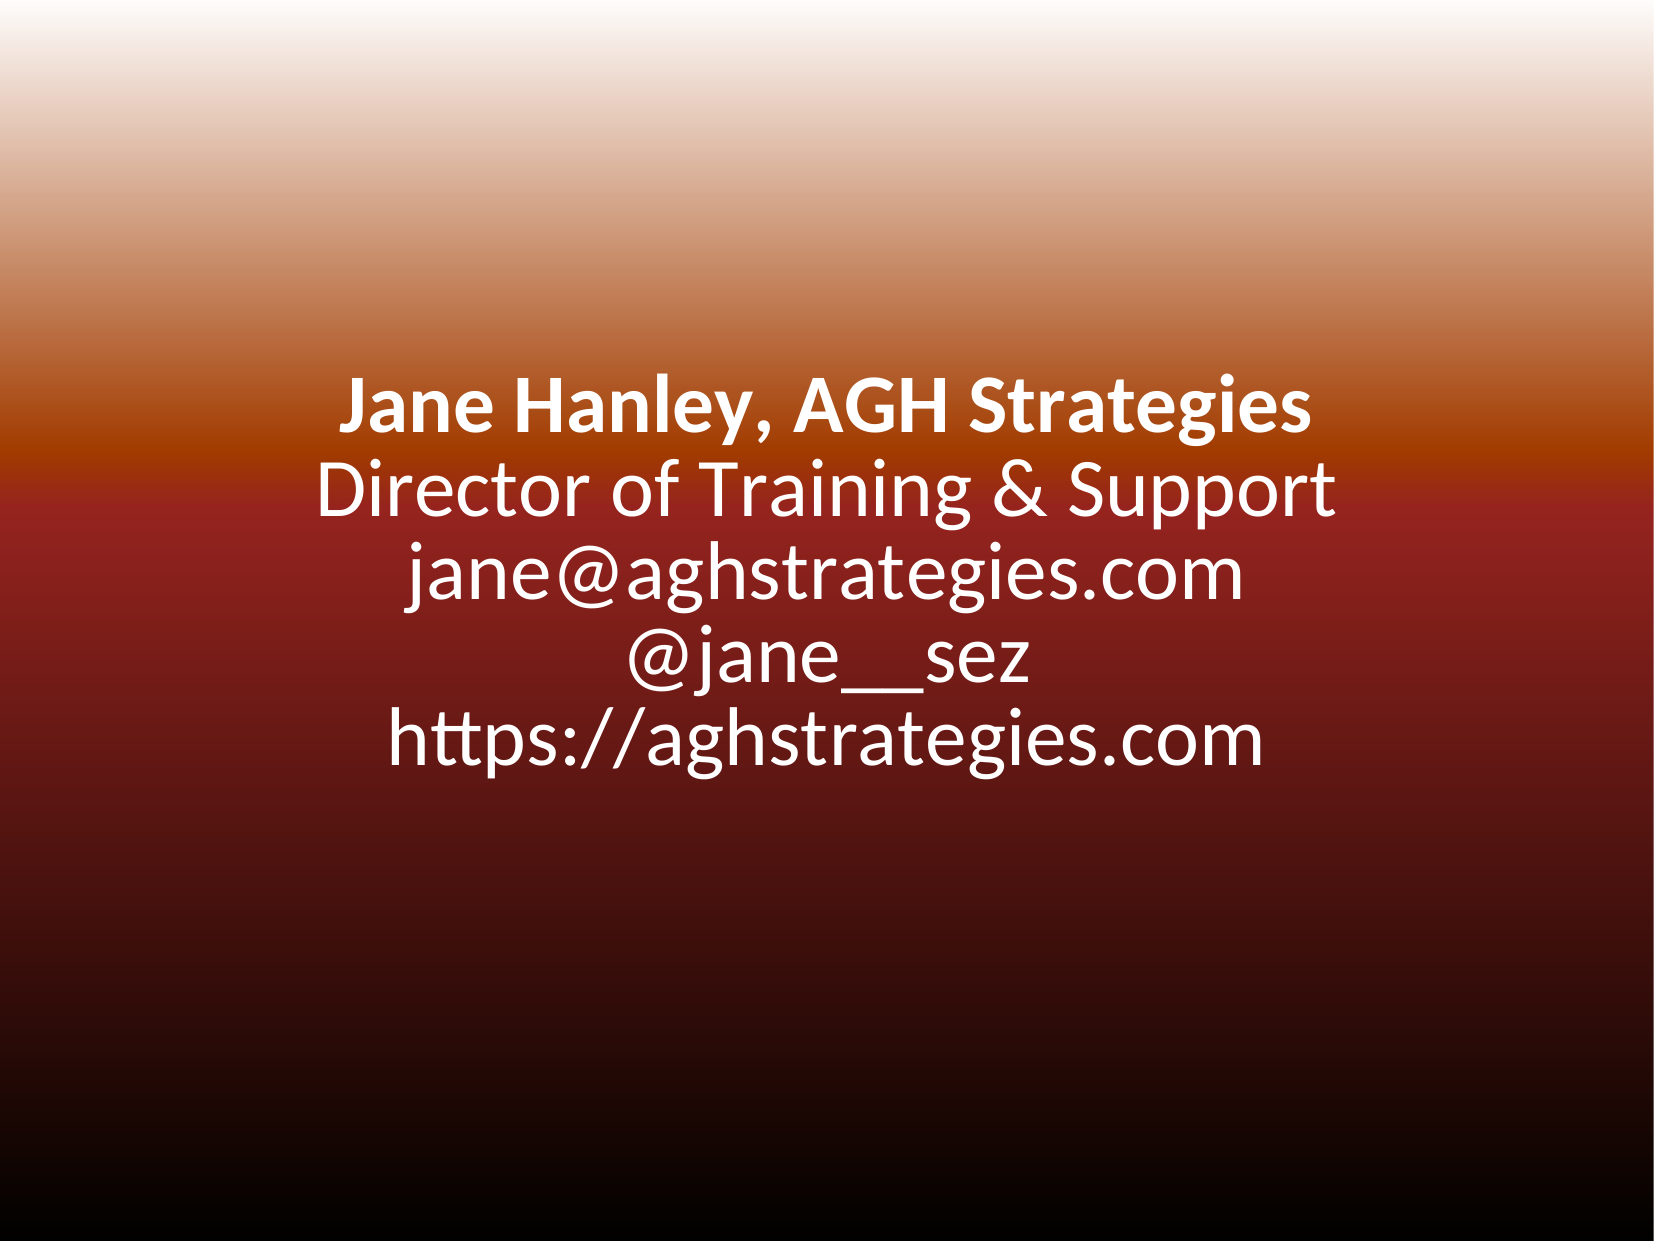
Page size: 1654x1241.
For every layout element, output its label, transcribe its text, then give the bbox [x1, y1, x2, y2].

title Jane Hanley, AGH Strategies Director of Training & Support jane@aghstrategies.com @jane__sez https://aghstrategies.com [118, 315, 1536, 925]
picture [0, 0, 1654, 1241]
